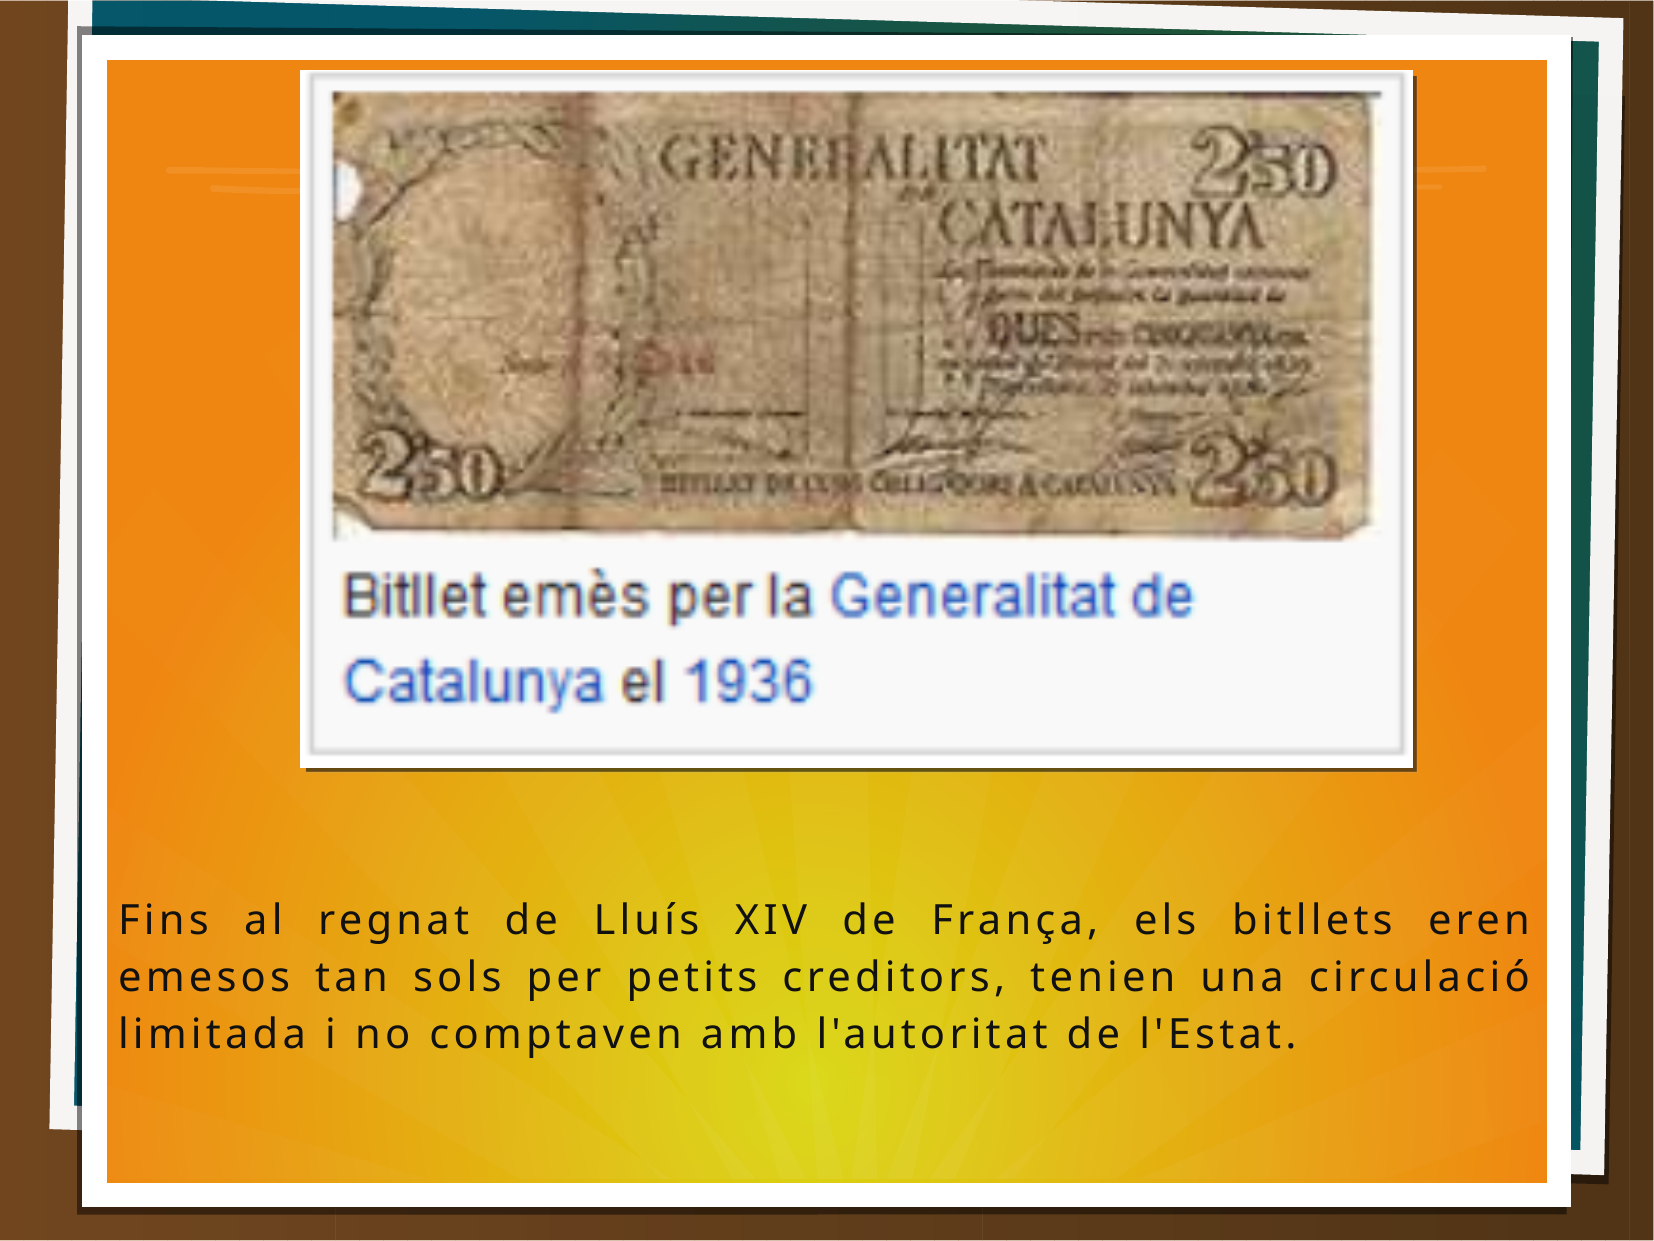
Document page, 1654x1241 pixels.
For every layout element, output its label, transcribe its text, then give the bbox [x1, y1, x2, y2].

list Fins al regnat de Lluís XIV de França, els bitllets eren emesos tan sols per petits creditors, tenien una circulació limitada i no comptaven amb l'autoritat de l'Estat. [118, 803, 1536, 1134]
picture [300, 70, 1413, 768]
